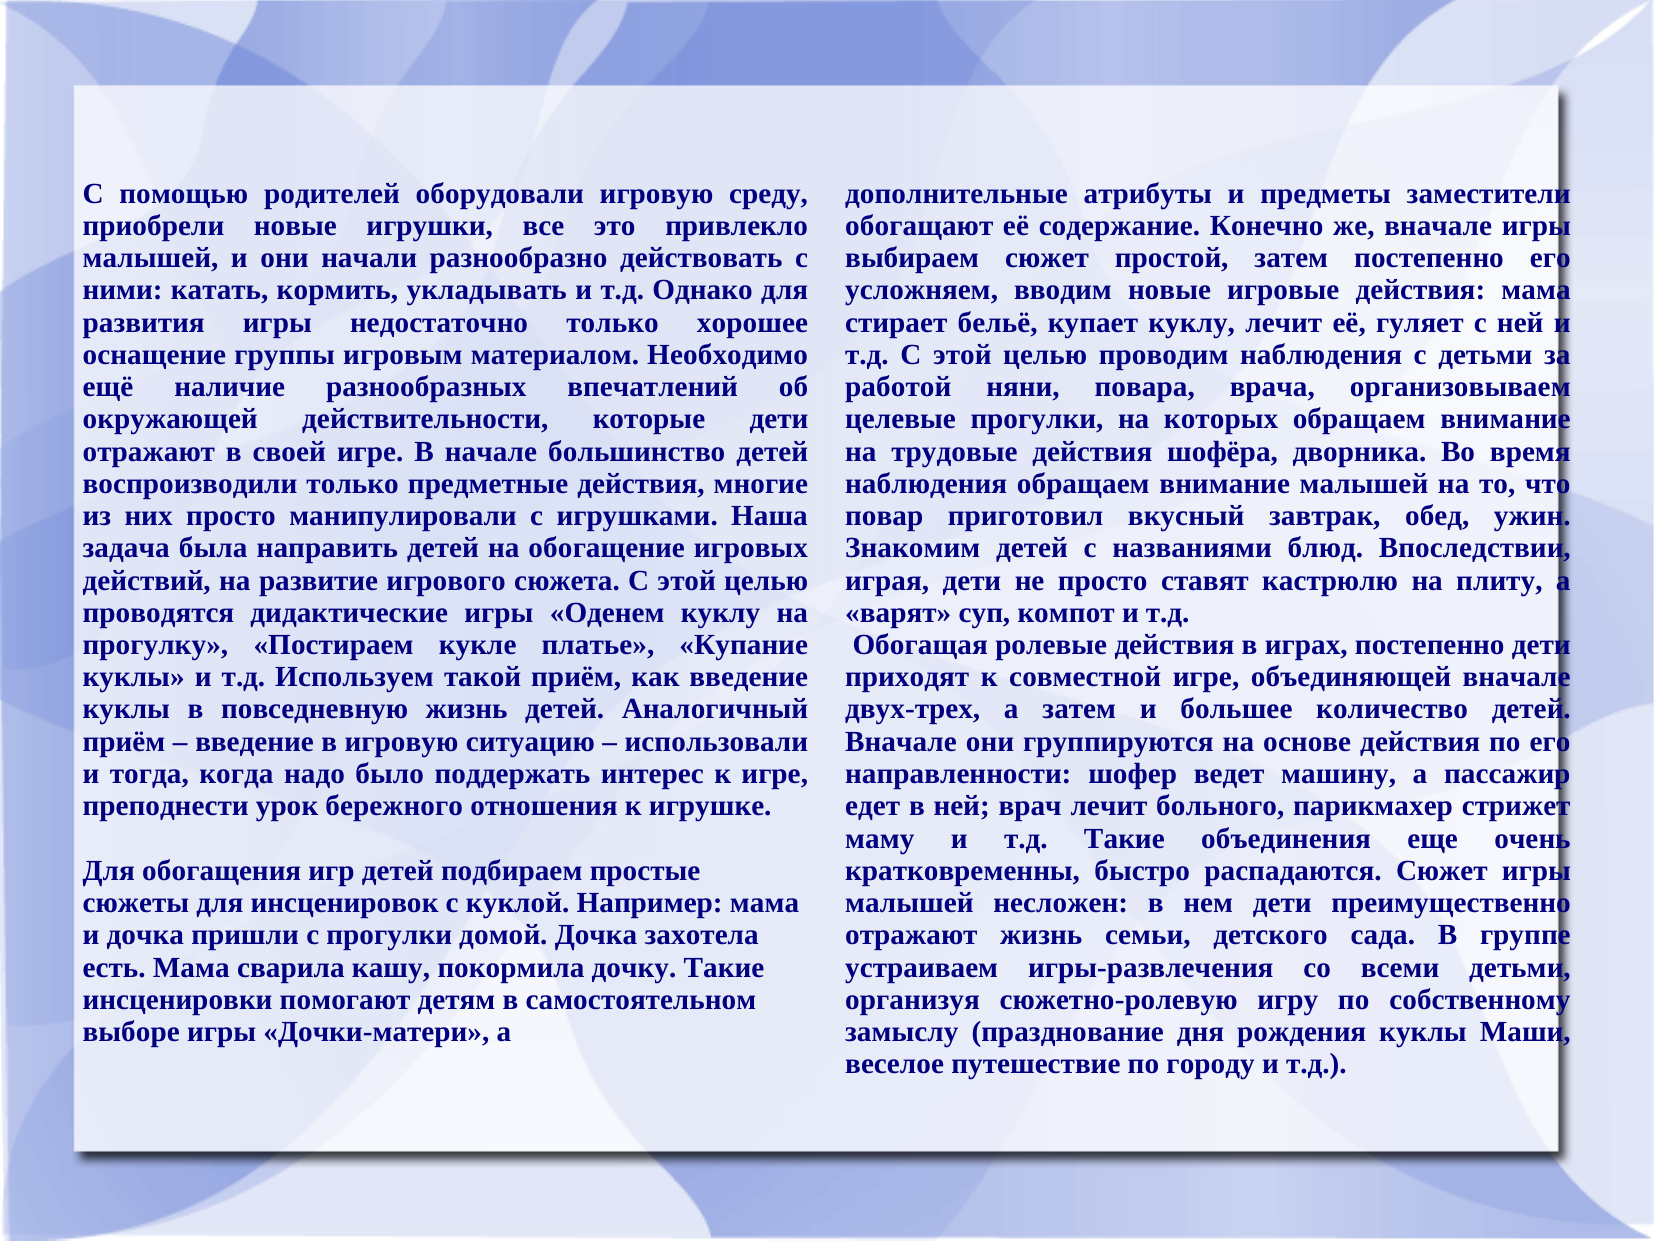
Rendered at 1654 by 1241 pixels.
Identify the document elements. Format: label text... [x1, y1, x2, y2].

list С помощью родителей оборудовали игровую среду, приобрели новые игрушки, все это привлекло малышей, и они начали разнообразно действовать с ними: катать, кормить, укладывать и т.д. Однако для развития игры недостаточно только хорошее оснащение группы игровым материалом. Необходимо ещё наличие разнообразных впечатлений об окружающей действительности, которые дети отражают в своей игре. В начале большинство детей воспроизводили только предметные действия, многие из них просто манипулировали с игрушками. Наша задача была направить детей на обогащение игровых действий, на развитие игрового сюжета. С этой целью проводятся дидактические игры «Оденем куклу на прогулку», «Постираем кукле платье», «Купание куклы» и т.д. Используем такой приём, как введение куклы в повседневную жизнь детей. Аналогичный приём – введение в игровую ситуацию – использовали и тогда, когда надо было поддержать интерес к игре, преподнести урок бережного отношения к игрушке. Для обогащения игр детей подбираем простые сюжеты для инсценировок с куклой. Например: мама и дочка пришли с прогулки домой. Дочка захотела есть. Мама сварила кашу, покормила дочку. Такие инсценировки помогают детям в самостоятельном выборе игры «Дочки-матери», а [82, 177, 809, 1188]
list дополнительные атрибуты и предметы заместители обогащают её содержание. Конечно же, вначале игры выбираем сюжет простой, затем постепенно его усложняем, вводим новые игровые действия: мама стирает бельё, купает куклу, лечит её, гуляет с ней и т.д. С этой целью проводим наблюдения с детьми за работой няни, повара, врача, организовываем целевые прогулки, на которых обращаем внимание на трудовые действия шофёра, дворника. Во время наблюдения обращаем внимание малышей на то, что повар приготовил вкусный завтрак, обед, ужин. Знакомим детей с названиями блюд. Впоследствии, играя, дети не просто ставят кастрюлю на плиту, а «варят» суп, компот и т.д. Обогащая ролевые действия в играх, постепенно дети приходят к совместной игре, объединяющей вначале двух-трех, а затем и большее количество детей. Вначале они группируются на основе действия по его направленности: шофер ведет машину, а пассажир едет в ней; врач лечит больного, парикмахер стрижет маму и т.д. Такие объединения еще очень кратковременны, быстро распадаются. Сюжет игры малышей несложен: в нем дети преимущественно отражают жизнь семьи, детского сада. В группе устраиваем игры-развлечения со всеми детьми, организуя сюжетно-ролевую игру по собственному замыслу (празднование дня рождения куклы Маши, веселое путешествие по городу и т.д.). [845, 177, 1572, 1222]
picture [0, 0, 1654, 1241]
